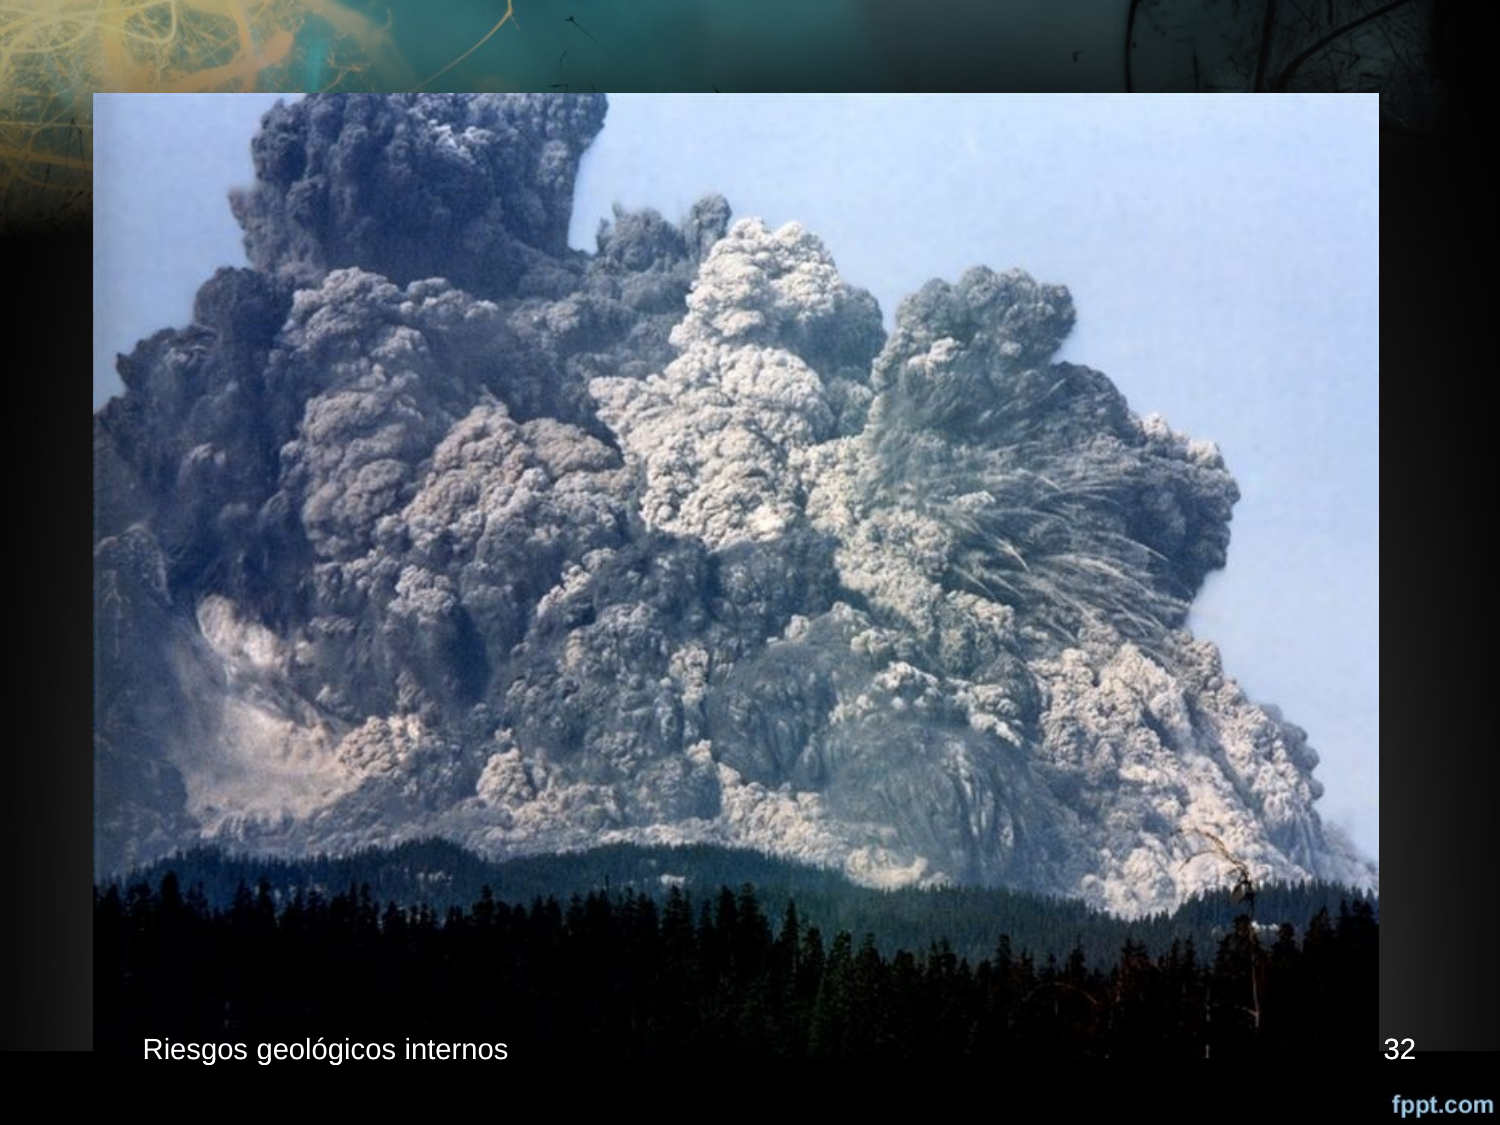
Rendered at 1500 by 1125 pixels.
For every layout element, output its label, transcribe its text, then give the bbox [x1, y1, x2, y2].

text_box <número> [1080, 1023, 1431, 1102]
picture [0, 0, 1500, 1125]
text_box Riesgos geológicos internos [88, 1023, 564, 1102]
